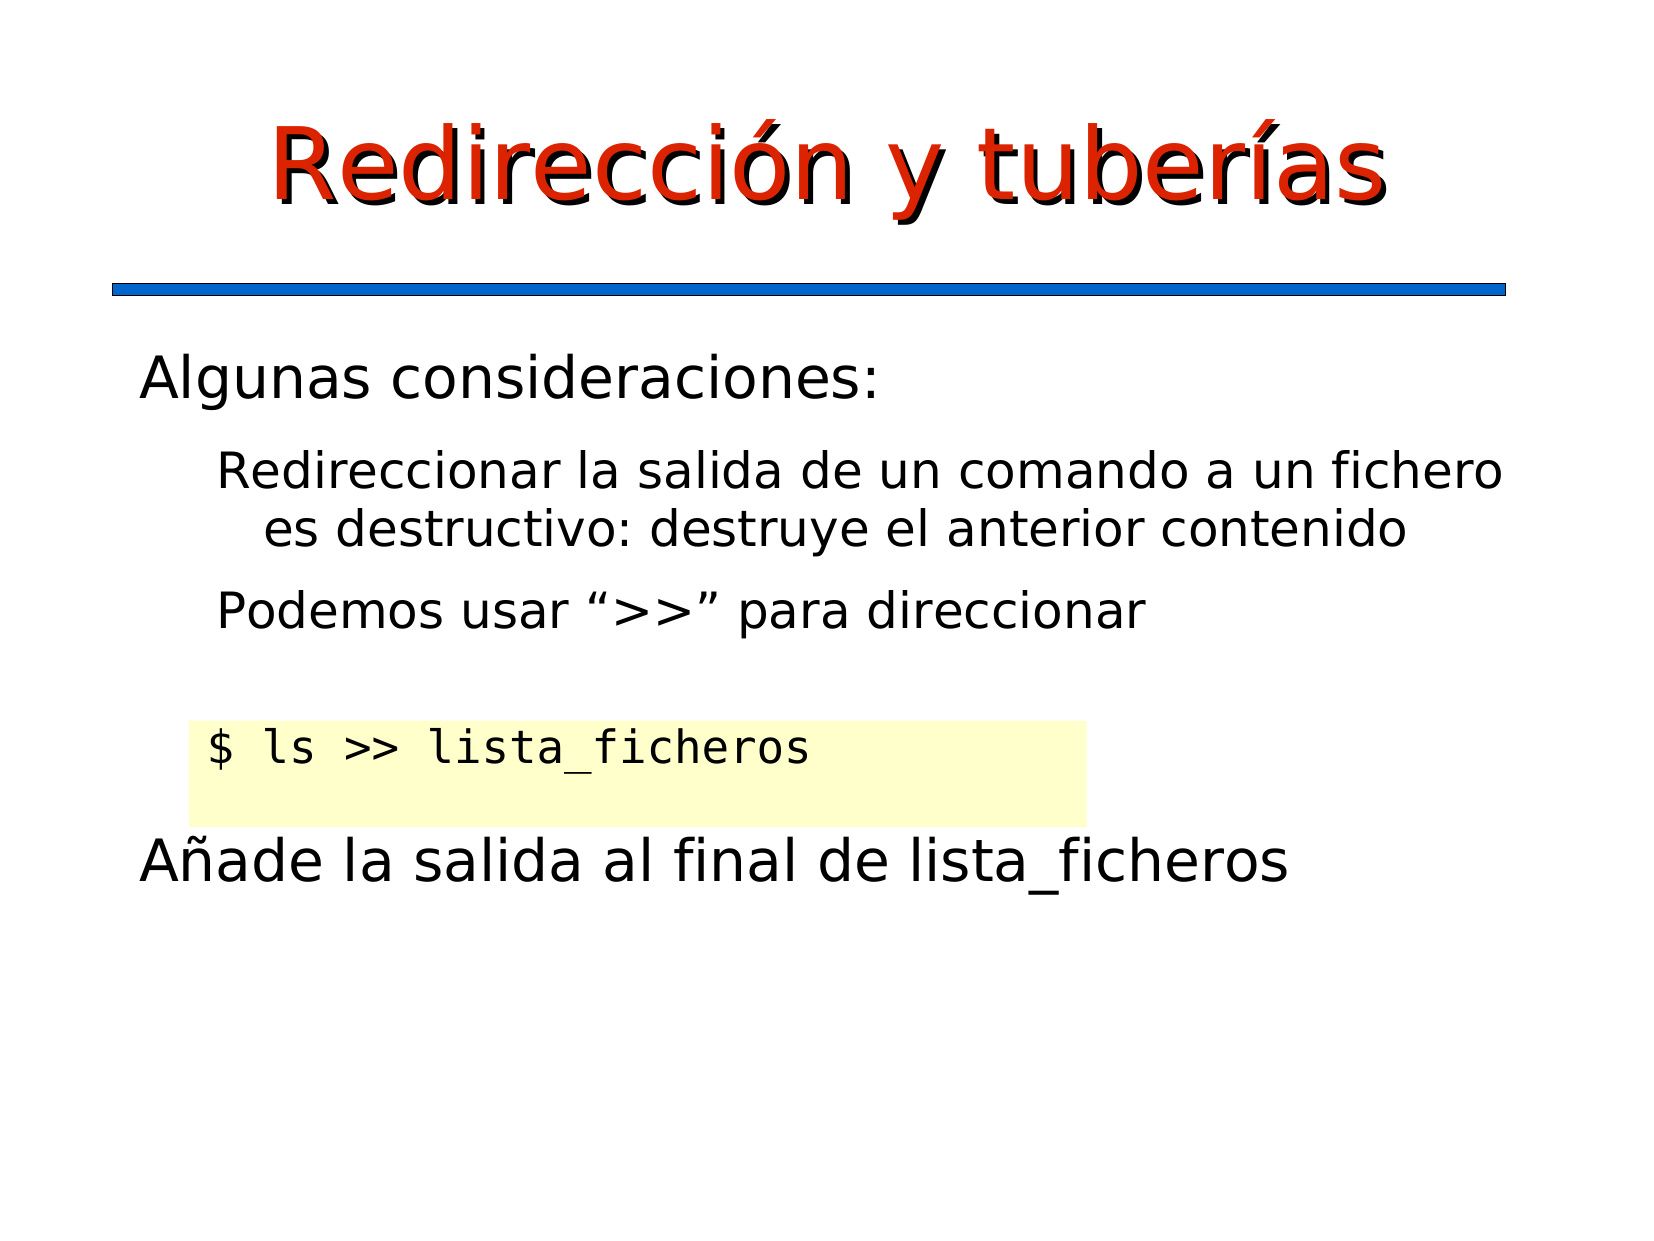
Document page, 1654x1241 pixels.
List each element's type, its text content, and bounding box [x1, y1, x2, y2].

title Redirección y tuberías [121, 61, 1534, 269]
list Algunas consideraciones: Redireccionar la salida de un comando a un fichero es destructivo: destruye el anterior contenido Podemos usar “>>” para direccionar Añade la salida al final de lista_ficheros [121, 344, 1534, 1127]
text_box $ ls >> lista_ficheros [188, 720, 1087, 828]
